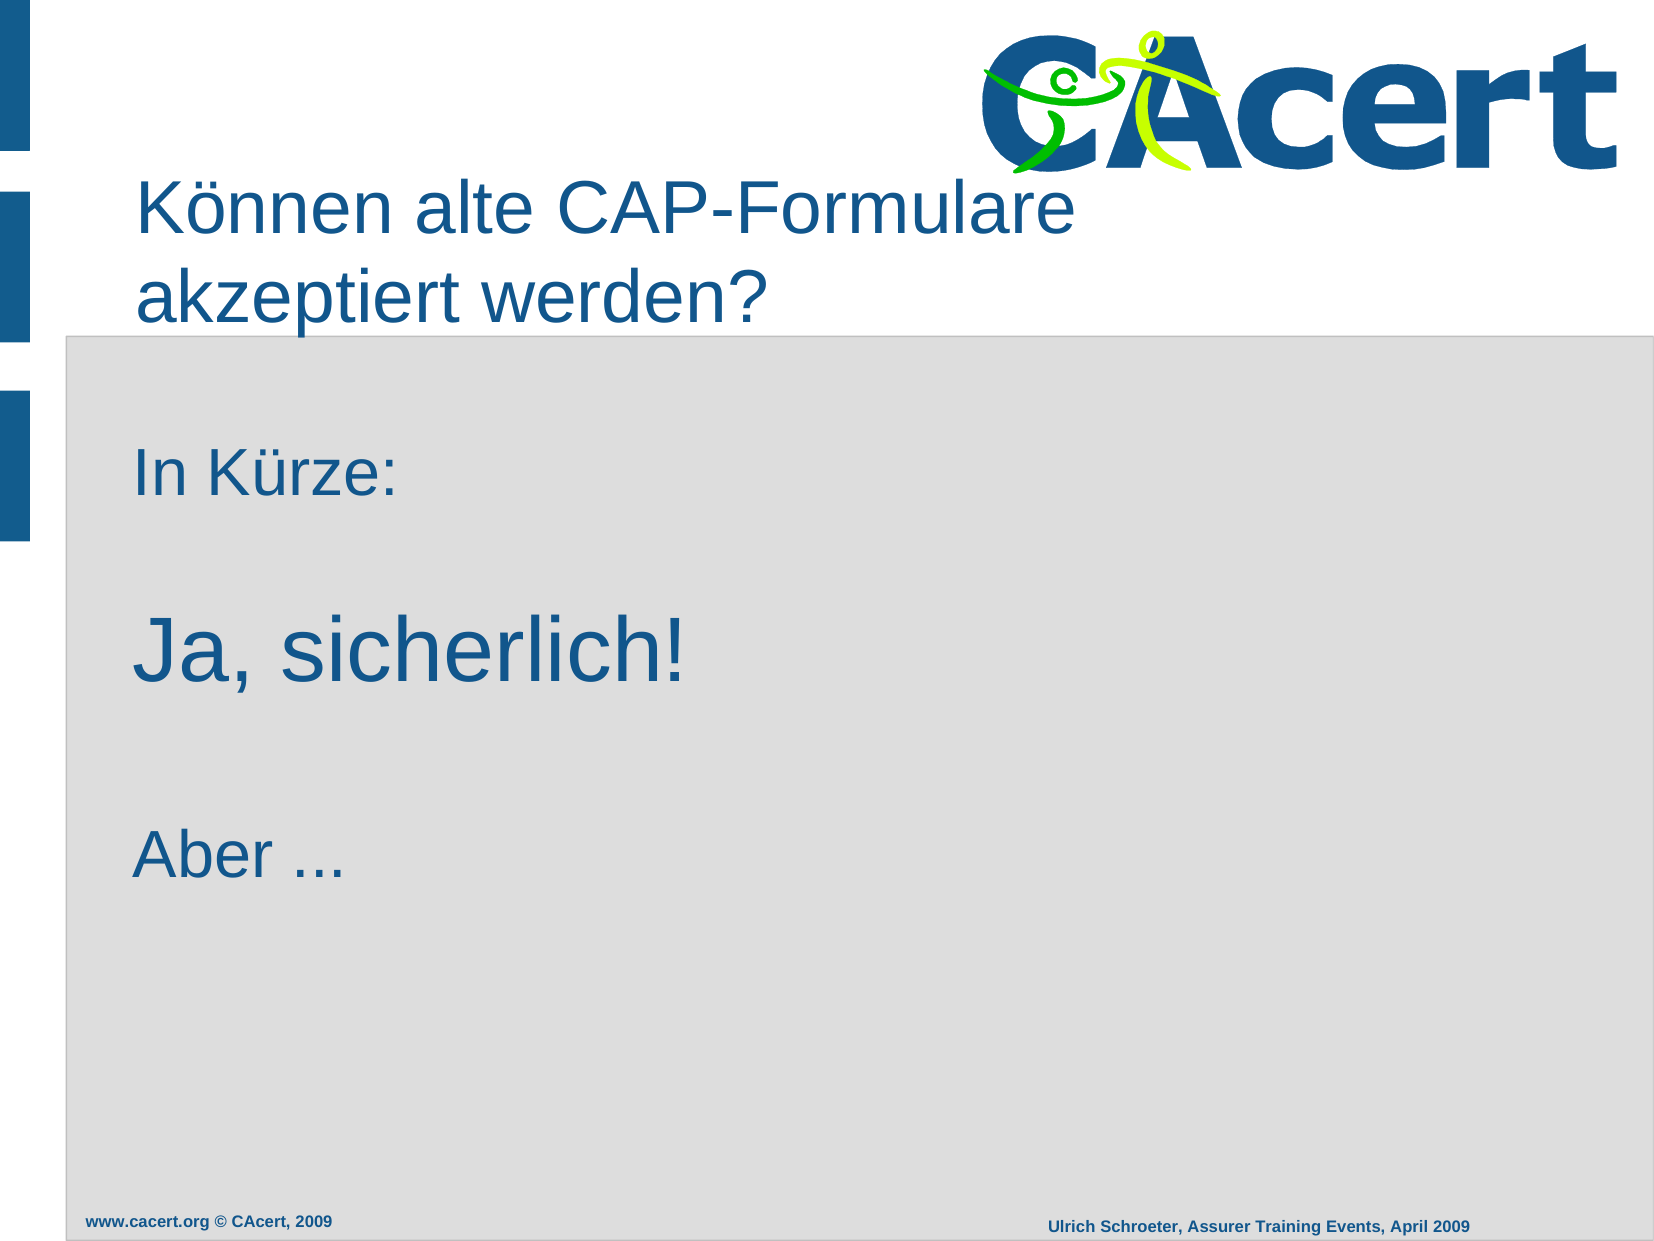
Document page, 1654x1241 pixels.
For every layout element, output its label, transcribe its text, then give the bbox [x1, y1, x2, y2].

text_box Können alte CAP-Formulare akzeptiert werden? [120, 153, 1093, 346]
text_box In Kürze: Ja, sicherlich! Aber ... [118, 413, 1597, 900]
